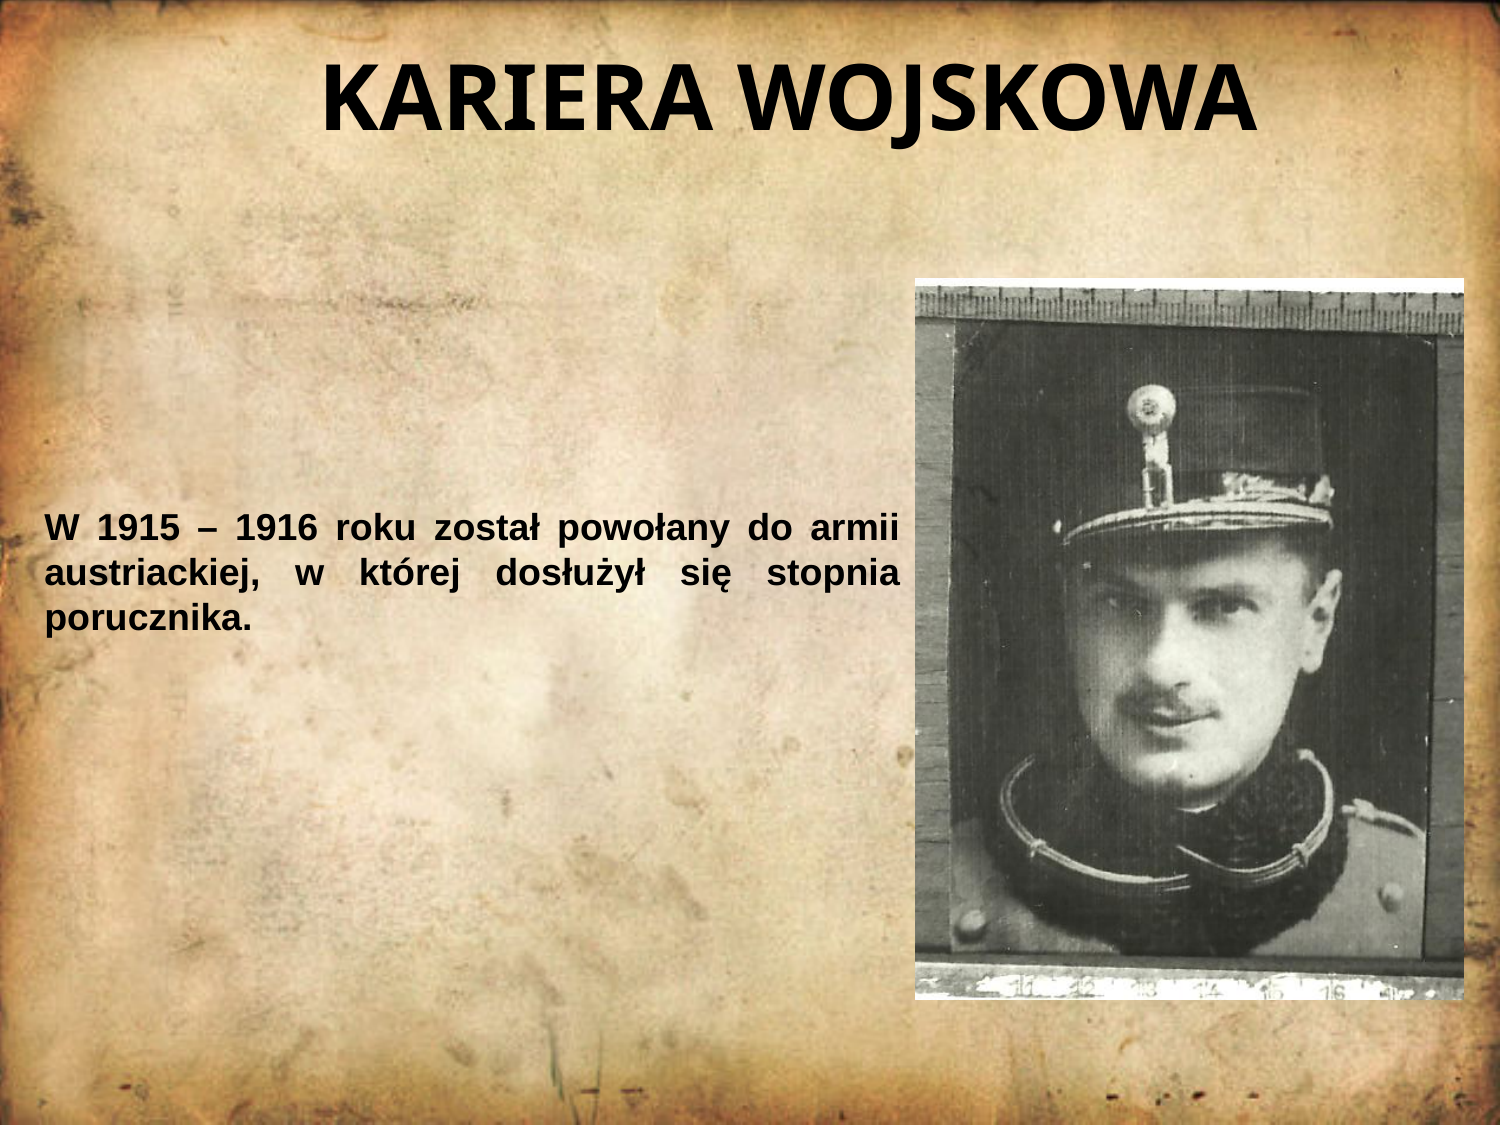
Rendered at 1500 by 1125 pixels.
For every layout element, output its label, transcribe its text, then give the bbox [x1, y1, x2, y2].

title KARIERA WOJSKOWA [113, 0, 1464, 188]
text_box W 1915 – 1916 roku został powołany do armii austriackiej, w której dosłużył się stopnia porucznika. [29, 495, 915, 646]
picture [0, 0, 1500, 1125]
